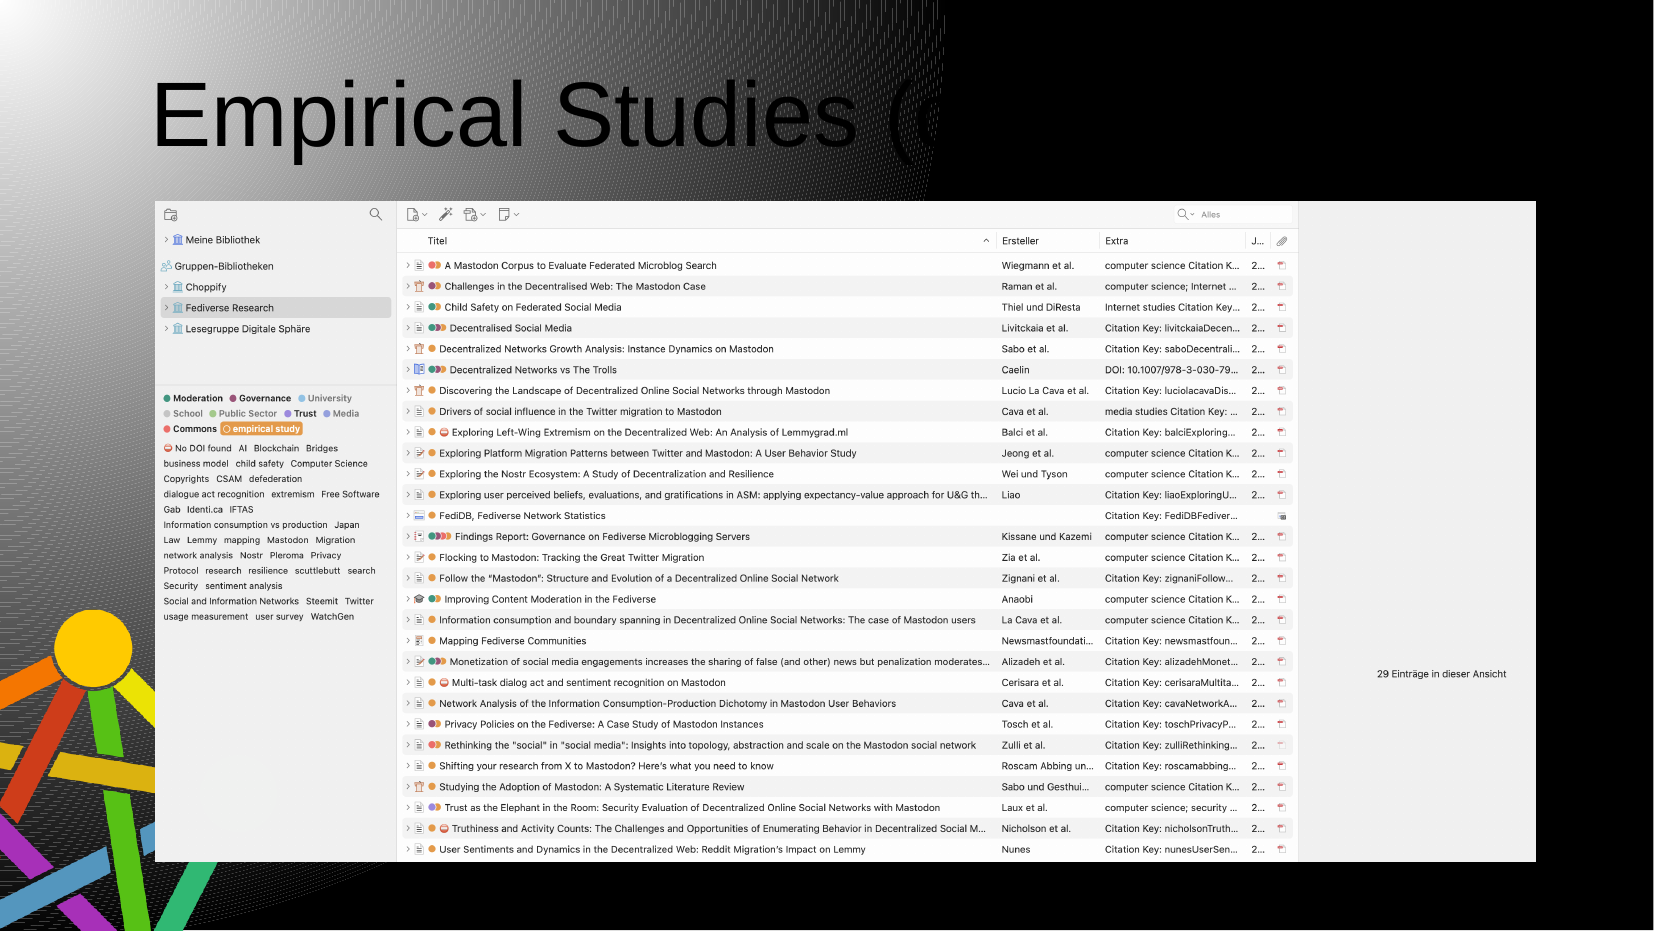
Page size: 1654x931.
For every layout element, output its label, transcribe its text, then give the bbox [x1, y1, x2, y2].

picture [0, 201, 1536, 931]
title Empirical Studies (quanti & quali) [82, 37, 1571, 193]
